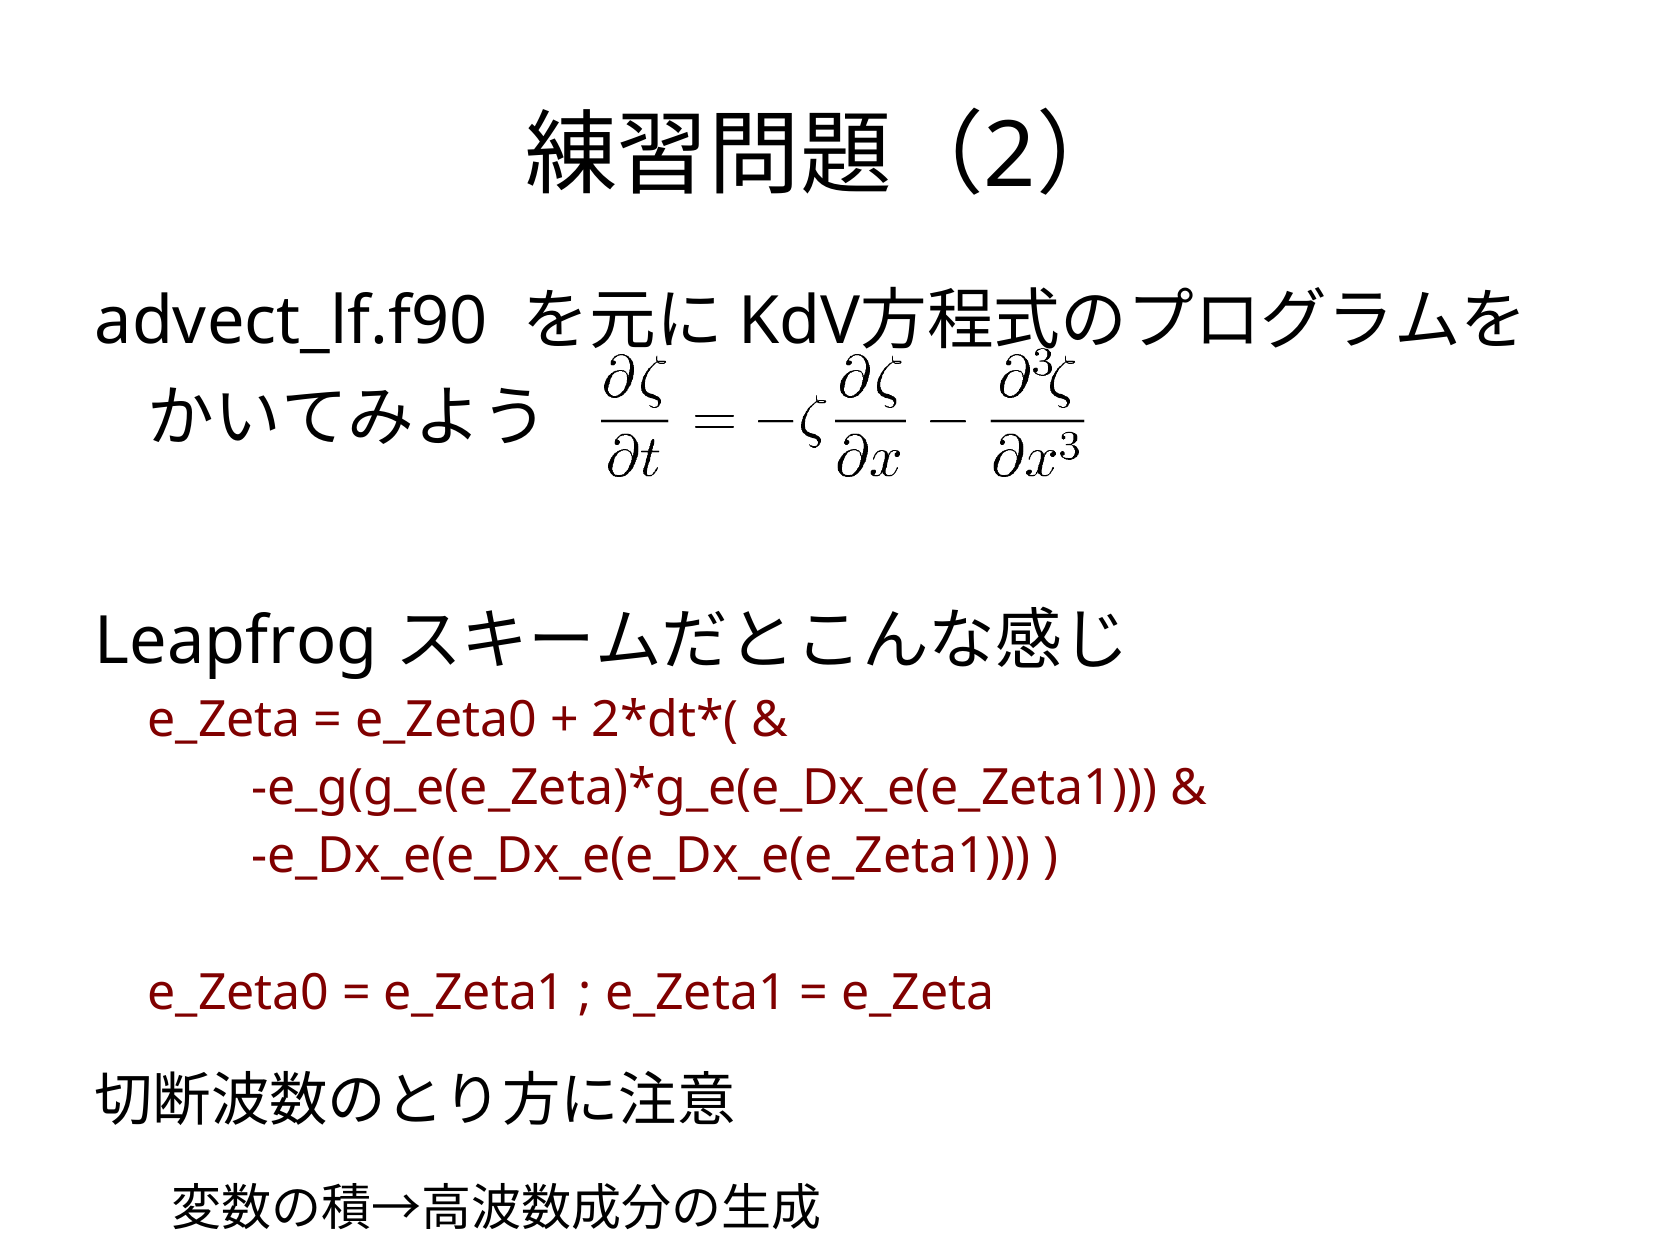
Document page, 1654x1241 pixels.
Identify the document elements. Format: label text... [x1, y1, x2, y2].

title 練習問題（2） [82, 56, 1571, 237]
list advect_lf.f90 を元に KdV方程式のプログラムをかいてみよう Leapfrog スキームだとこんな感じ e_Zeta = e_Zeta0 + 2*dt*( & -e_g(g_e(e_Zeta)*g_e(e_Dx_e(e_Zeta1))) & -e_Dx_e(e_Dx_e(e_Dx_e(e_Zeta1))) ) e_Zeta0 = e_Zeta1 ; e_Zeta1 = e_Zeta 切断波数のとり方に注意 変数の積→高波数成分の生成 → J 〜 2K+1 の格子点数では十分に表せない 2 次の非線形項→格子点数を J>3K+1 にふやしておく [76, 265, 1565, 1241]
picture [596, 344, 1087, 479]
